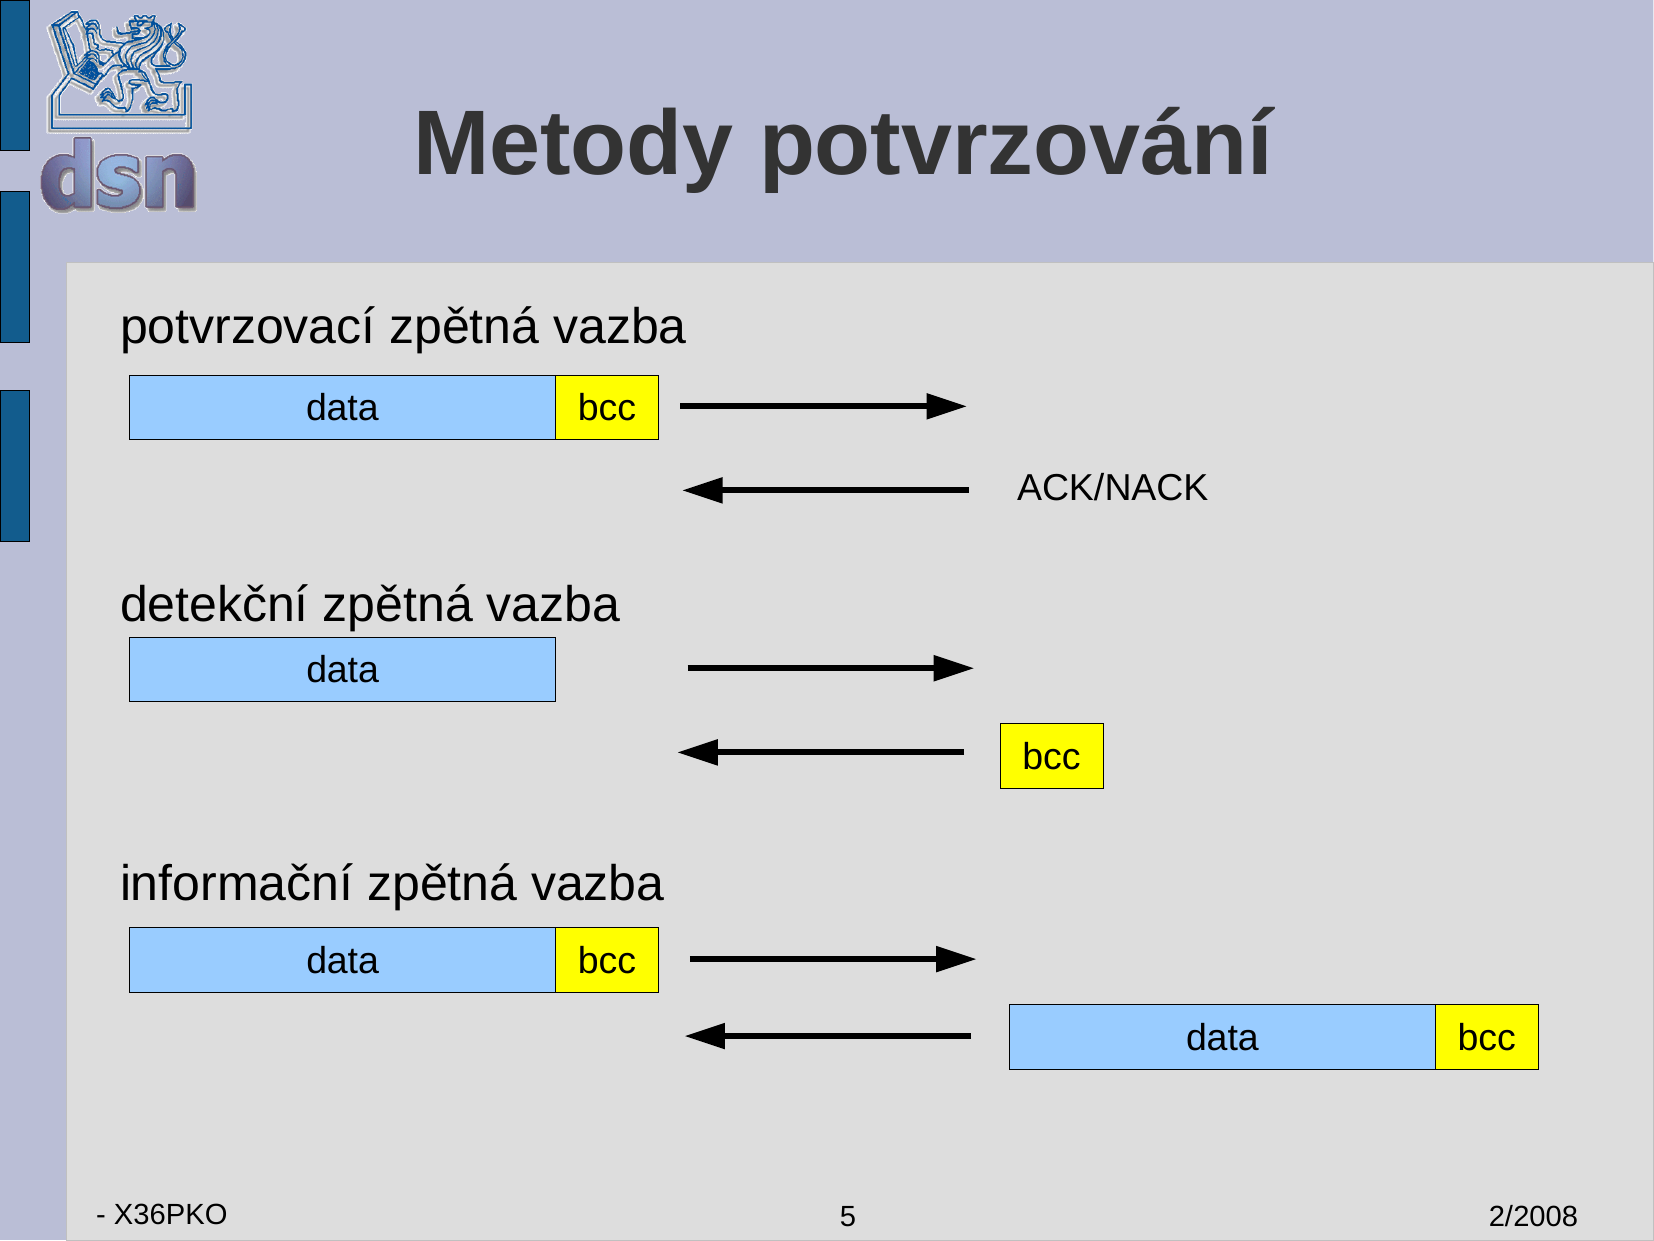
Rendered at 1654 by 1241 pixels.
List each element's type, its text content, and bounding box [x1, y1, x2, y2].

text_box bcc [555, 375, 659, 440]
text_box data [129, 375, 555, 440]
text_box bcc [1435, 1004, 1539, 1070]
text_box data [129, 637, 556, 702]
text_box data [1009, 1004, 1435, 1070]
text_box bcc [1000, 723, 1104, 789]
text_box bcc [555, 927, 659, 993]
text_box data [129, 927, 555, 993]
list potvrzovací zpětná vazba detekční zpětná vazba informační zpětná vazba [102, 297, 1515, 1111]
picture [10, 10, 223, 230]
text_box ACK/NACK [1002, 459, 1224, 517]
title Metody potvrzování [210, 39, 1478, 247]
